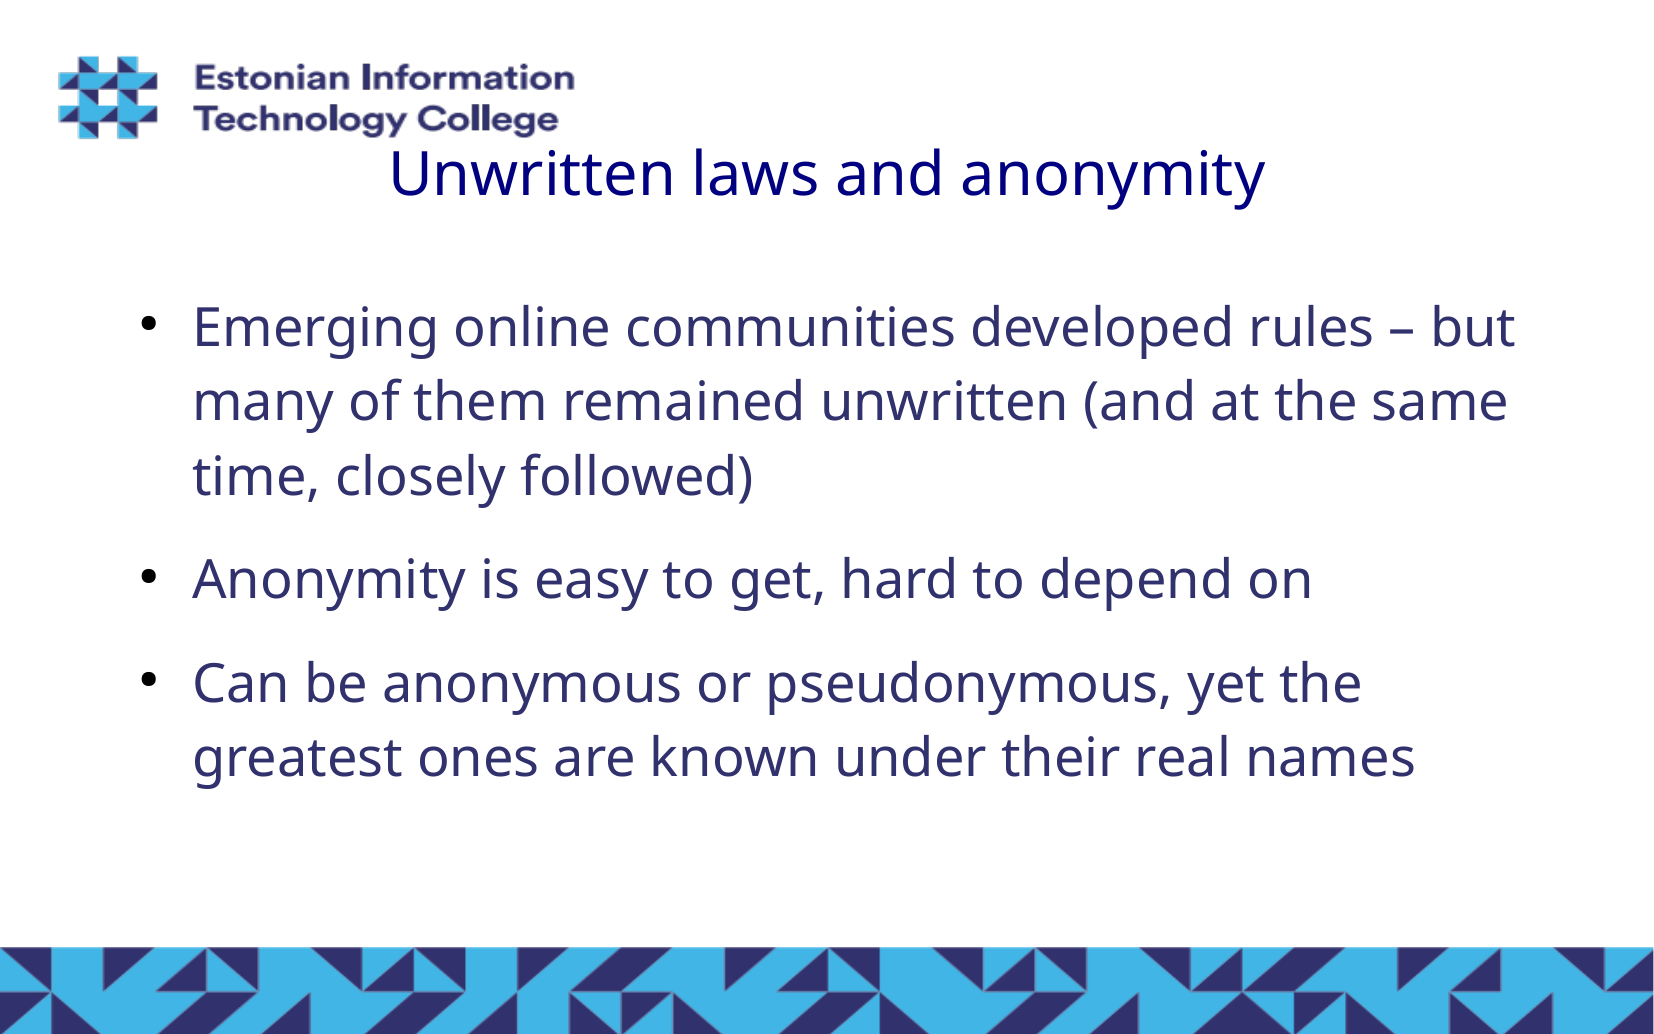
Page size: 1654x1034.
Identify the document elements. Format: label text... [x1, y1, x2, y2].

title Unwritten laws and anonymity [121, 83, 1533, 260]
list Emerging online communities developed rules – but many of them remained unwritten (and at the same time, closely followed) Anonymity is easy to get, hard to depend on Can be anonymous or pseudonymous, yet the greatest ones are known under their real names [121, 287, 1533, 956]
